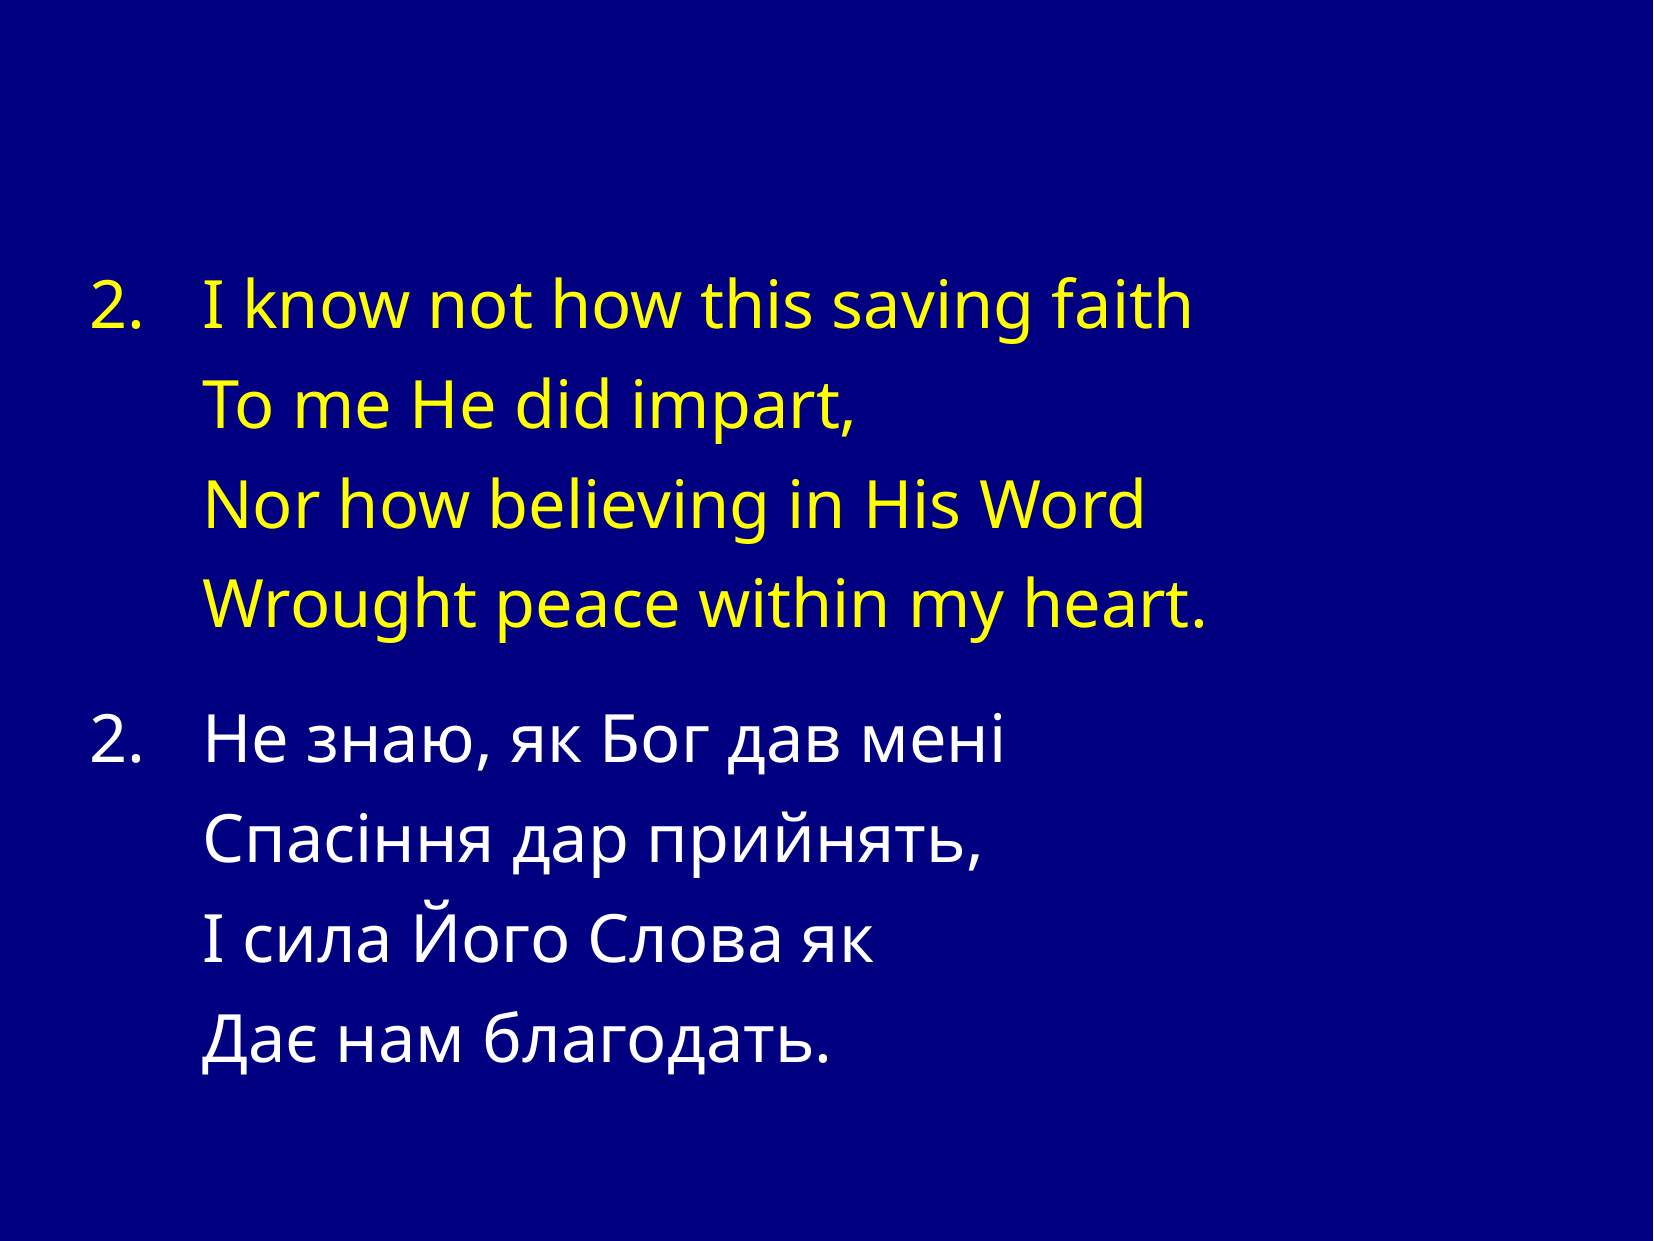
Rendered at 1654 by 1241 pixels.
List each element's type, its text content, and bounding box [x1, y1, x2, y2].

text_box 2. Не знаю, як Бог дав мені Спасіння дар прийнять, І сила Його Слова як Дає нам благодать. [75, 675, 1576, 1163]
text_box 2. I know not how this saving faith To me He did impart, Nor how believing in His Word Wrought peace within my heart. [75, 150, 1576, 638]
